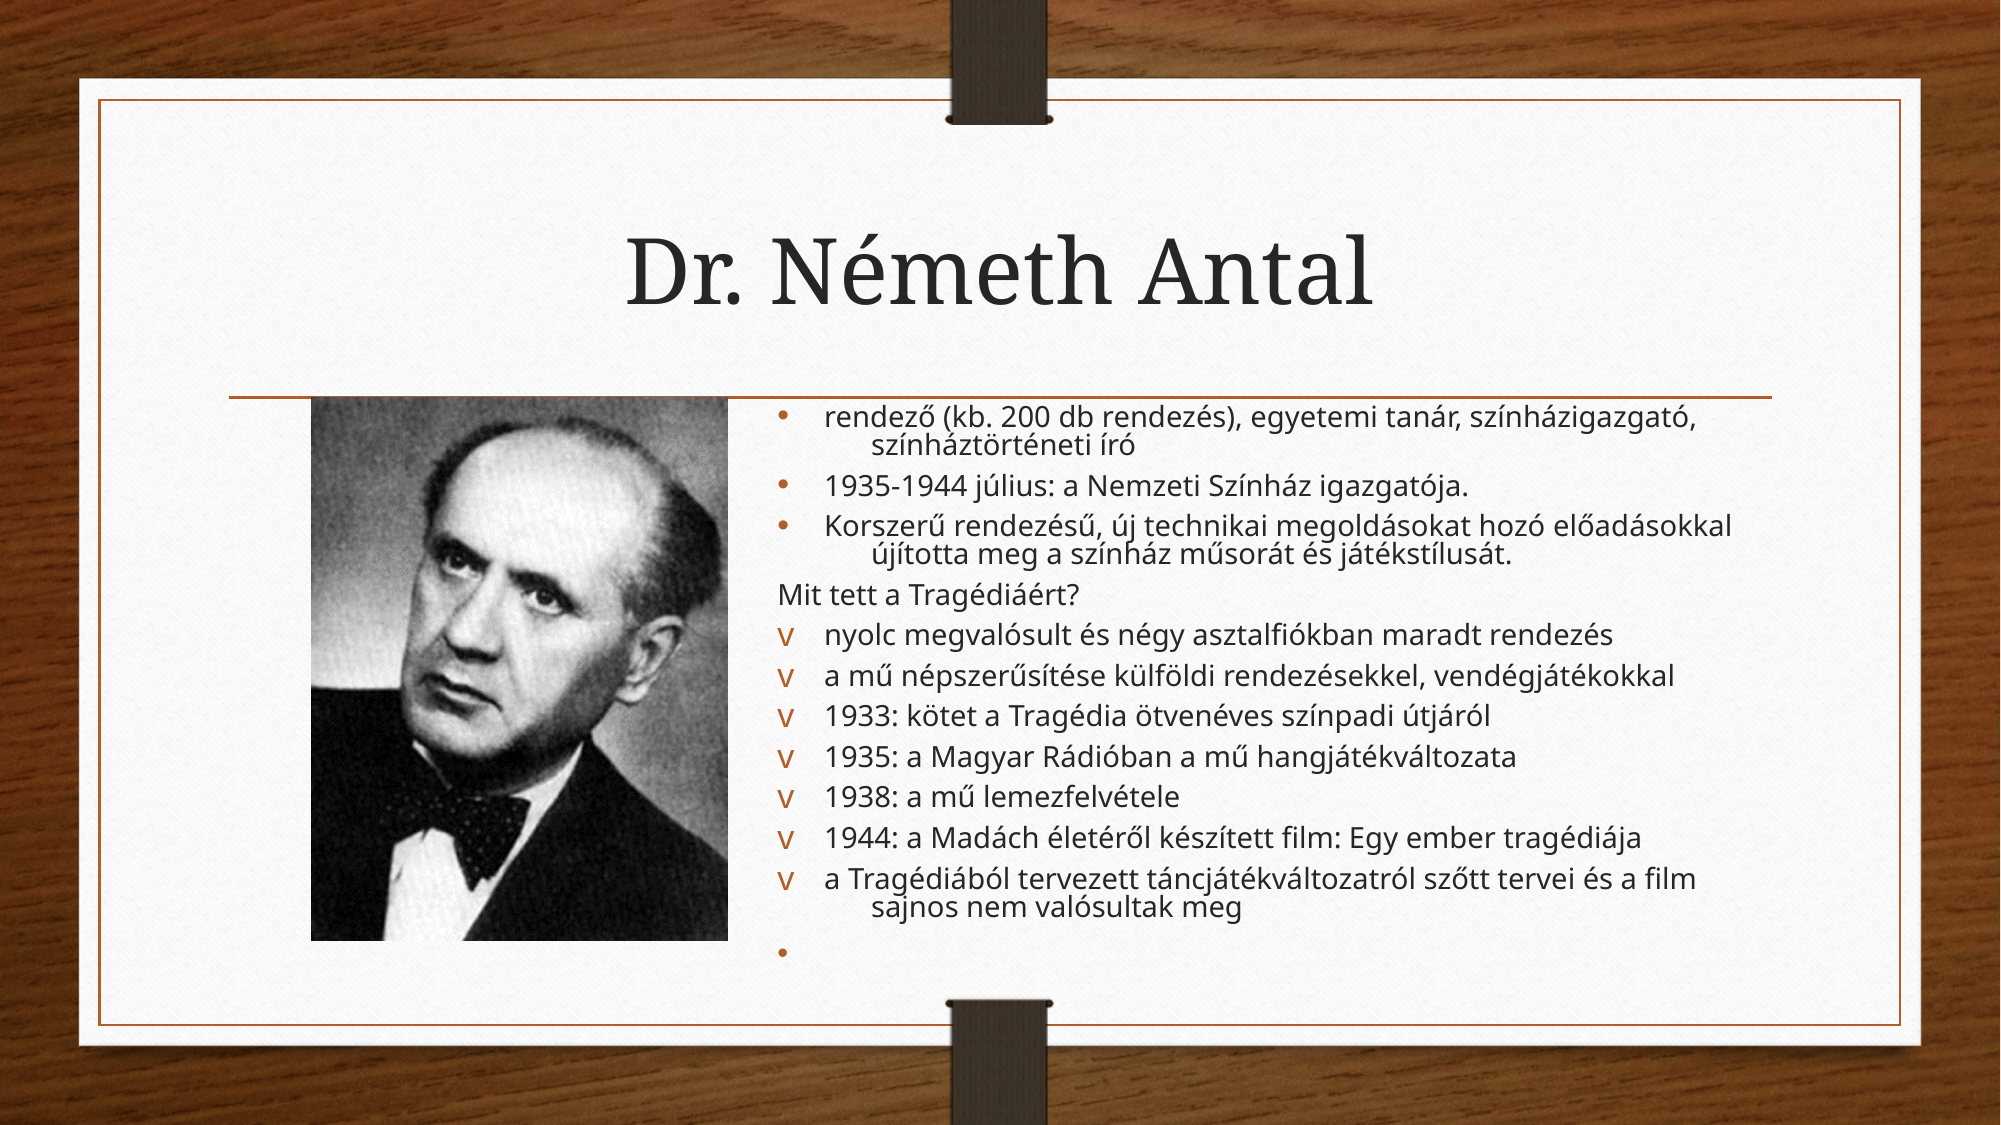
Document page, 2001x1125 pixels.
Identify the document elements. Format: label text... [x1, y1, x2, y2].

title Dr. Németh Antal [212, 161, 1788, 376]
list rendező (kb. 200 db rendezés), egyetemi tanár, színházigazgató, színháztörténeti író 1935-1944 július: a Nemzeti Színház igazgatója. Korszerű rendezésű, új technikai megoldásokat hozó előadásokkal újította meg a színház műsorát és játékstílusát. Mit tett a Tragédiáért? nyolc megvalósult és négy asztalfiókban maradt rendezés a mű népszerűsítése külföldi rendezésekkel, vendégjátékokkal 1933: kötet a Tragédia ötvenéves színpadi útjáról 1935: a Magyar Rádióban a mű hangjátékváltozata 1938: a mű lemezfelvétele 1944: a Madách életéről készített film: Egy ember tragédiája a Tragédiából tervezett táncjátékváltozatról szőtt tervei és a film sajnos nem valósultak meg [762, 397, 1789, 1030]
picture [311, 397, 728, 941]
